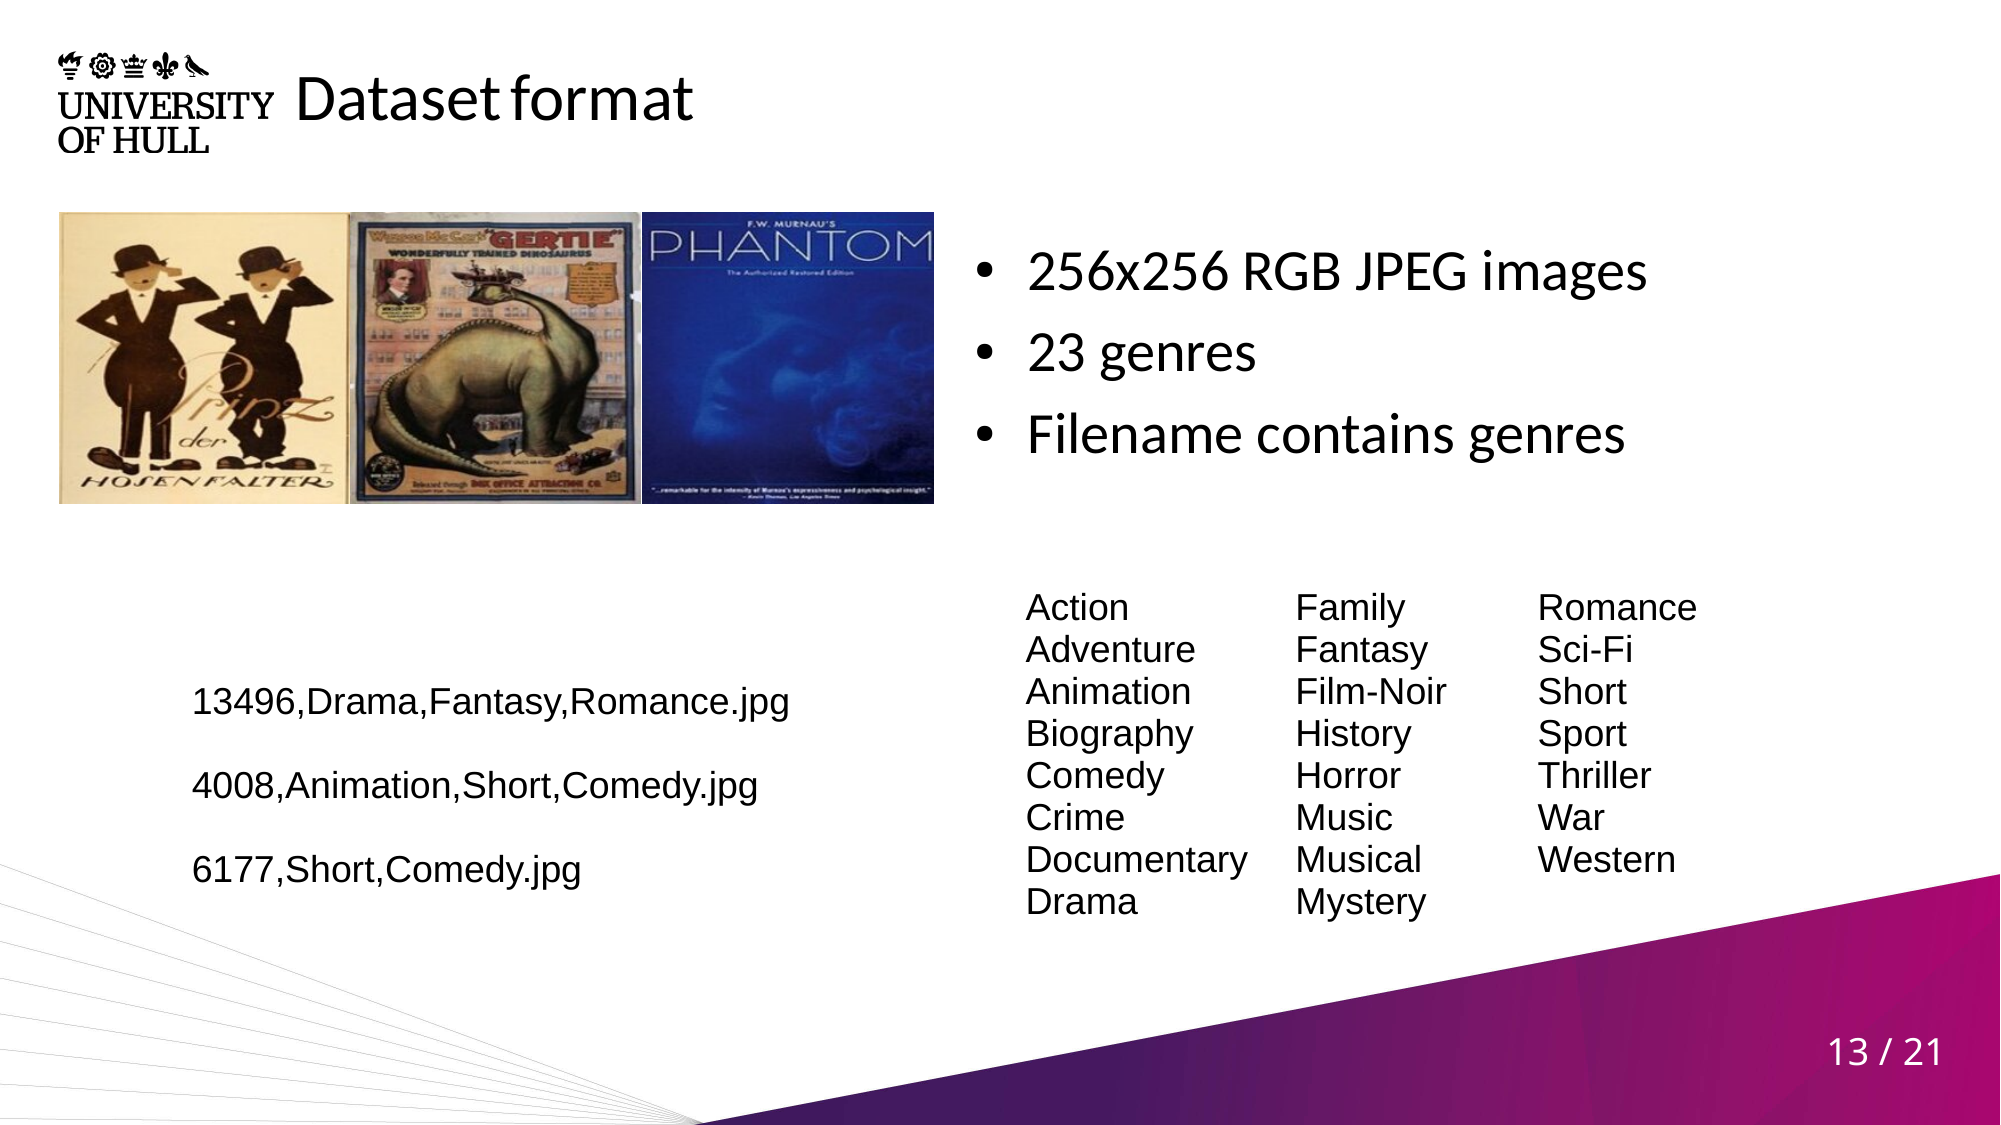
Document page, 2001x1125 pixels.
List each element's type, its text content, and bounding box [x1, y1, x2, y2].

text_box Family Fantasy Film-Noir History Horror Music Musical Mystery [1280, 578, 1471, 930]
picture [0, 0, 2000, 1125]
text_box 13496,Drama,Fantasy,Romance.jpg 4008,Animation,Short,Comedy.jpg 6177,Short,Comedy.jpg [177, 630, 815, 898]
text_box Action Adventure Animation Biography Comedy Crime Documentary Drama [1010, 578, 1280, 930]
text_box <number> / 21 [1570, 1015, 1961, 1087]
text_box Romance Sci-Fi Short Sport Thriller War Western [1522, 578, 1713, 888]
list 256x256 RGB JPEG images 23 genres Filename contains genres [956, 248, 1931, 520]
title Dataset format [295, 42, 1932, 166]
